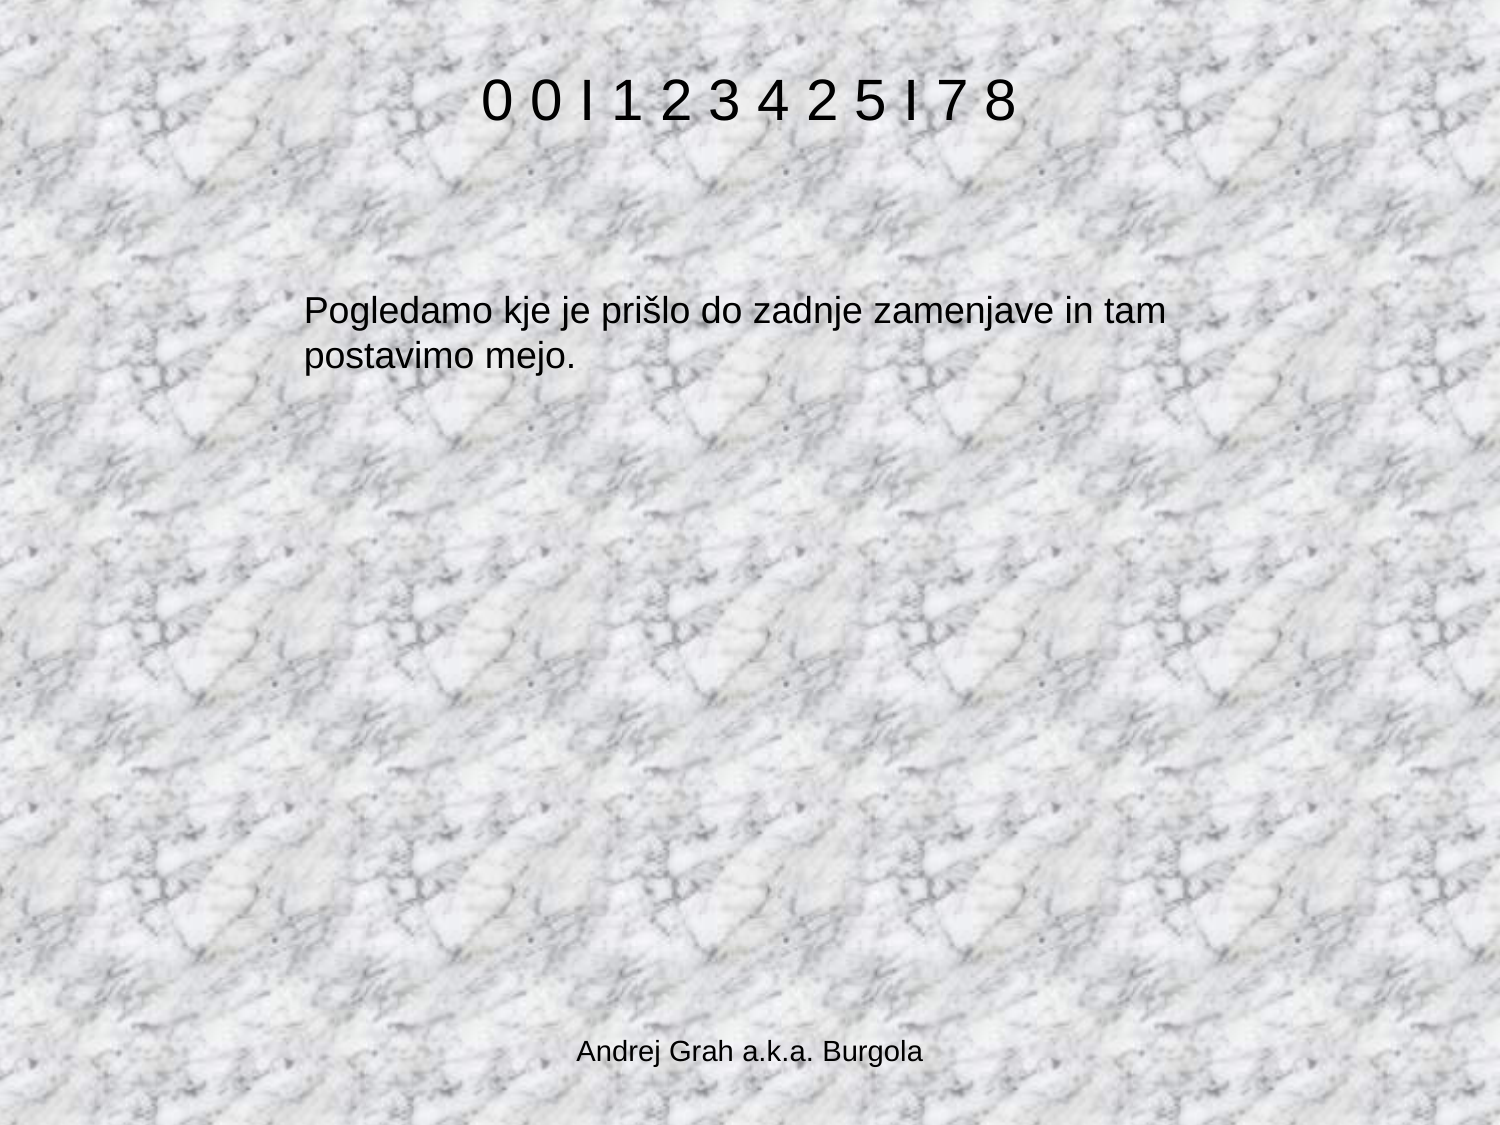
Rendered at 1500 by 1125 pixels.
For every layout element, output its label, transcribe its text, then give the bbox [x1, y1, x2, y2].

picture [0, 0, 1500, 1125]
text_box Andrej Grah a.k.a. Burgola [512, 1024, 988, 1103]
text_box Pogledamo kje je prišlo do zadnje zamenjave in tam postavimo mejo. [289, 278, 1317, 385]
text_box 0 0 I 1 2 3 4 2 5 I 7 8 [265, 54, 1235, 141]
